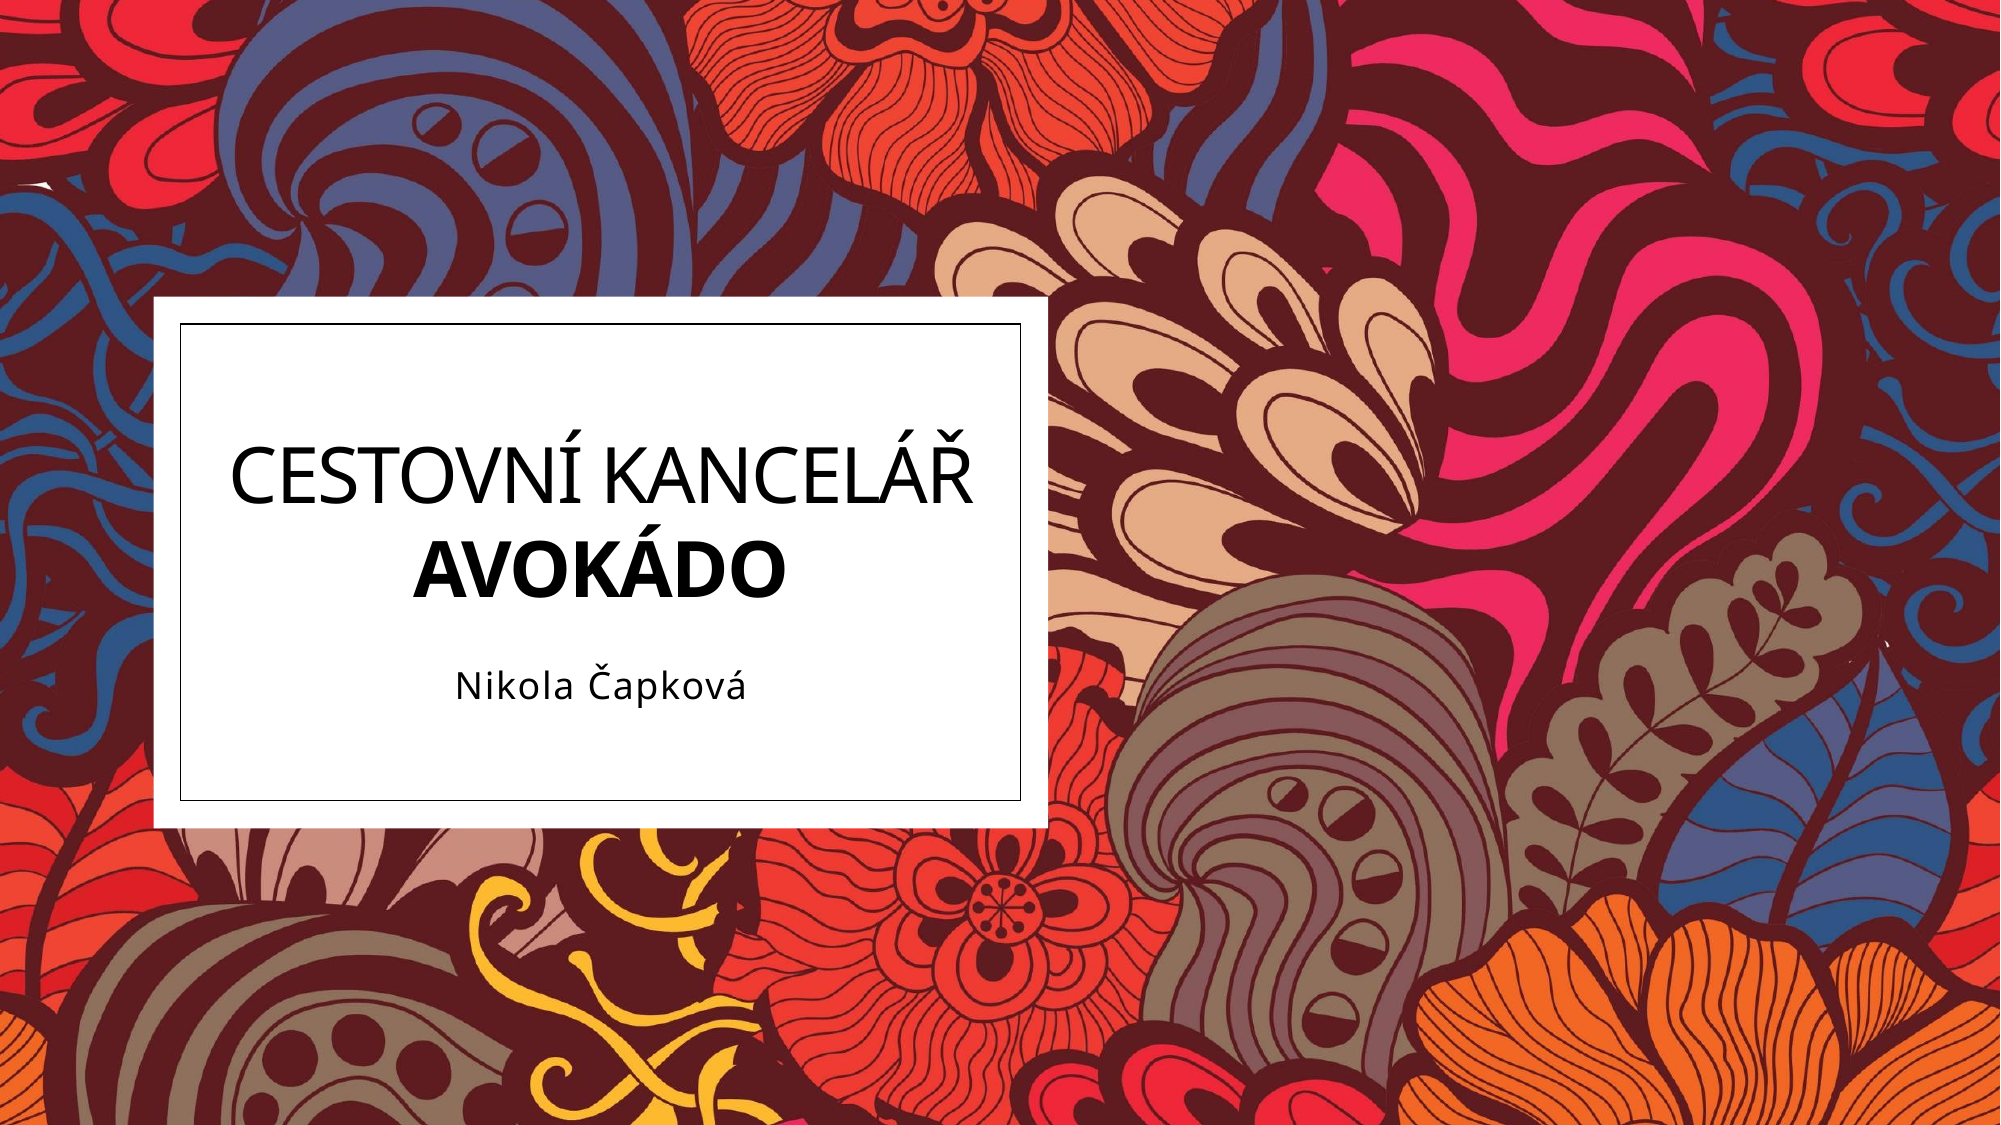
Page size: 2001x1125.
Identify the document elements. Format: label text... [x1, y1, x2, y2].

text_box [153, 296, 1049, 829]
subtitle Nikola Čapková [209, 654, 993, 747]
picture [0, 0, 2000, 1125]
title CESTOVNÍ KANCELÁŘ AVOKÁDO [209, 385, 993, 653]
